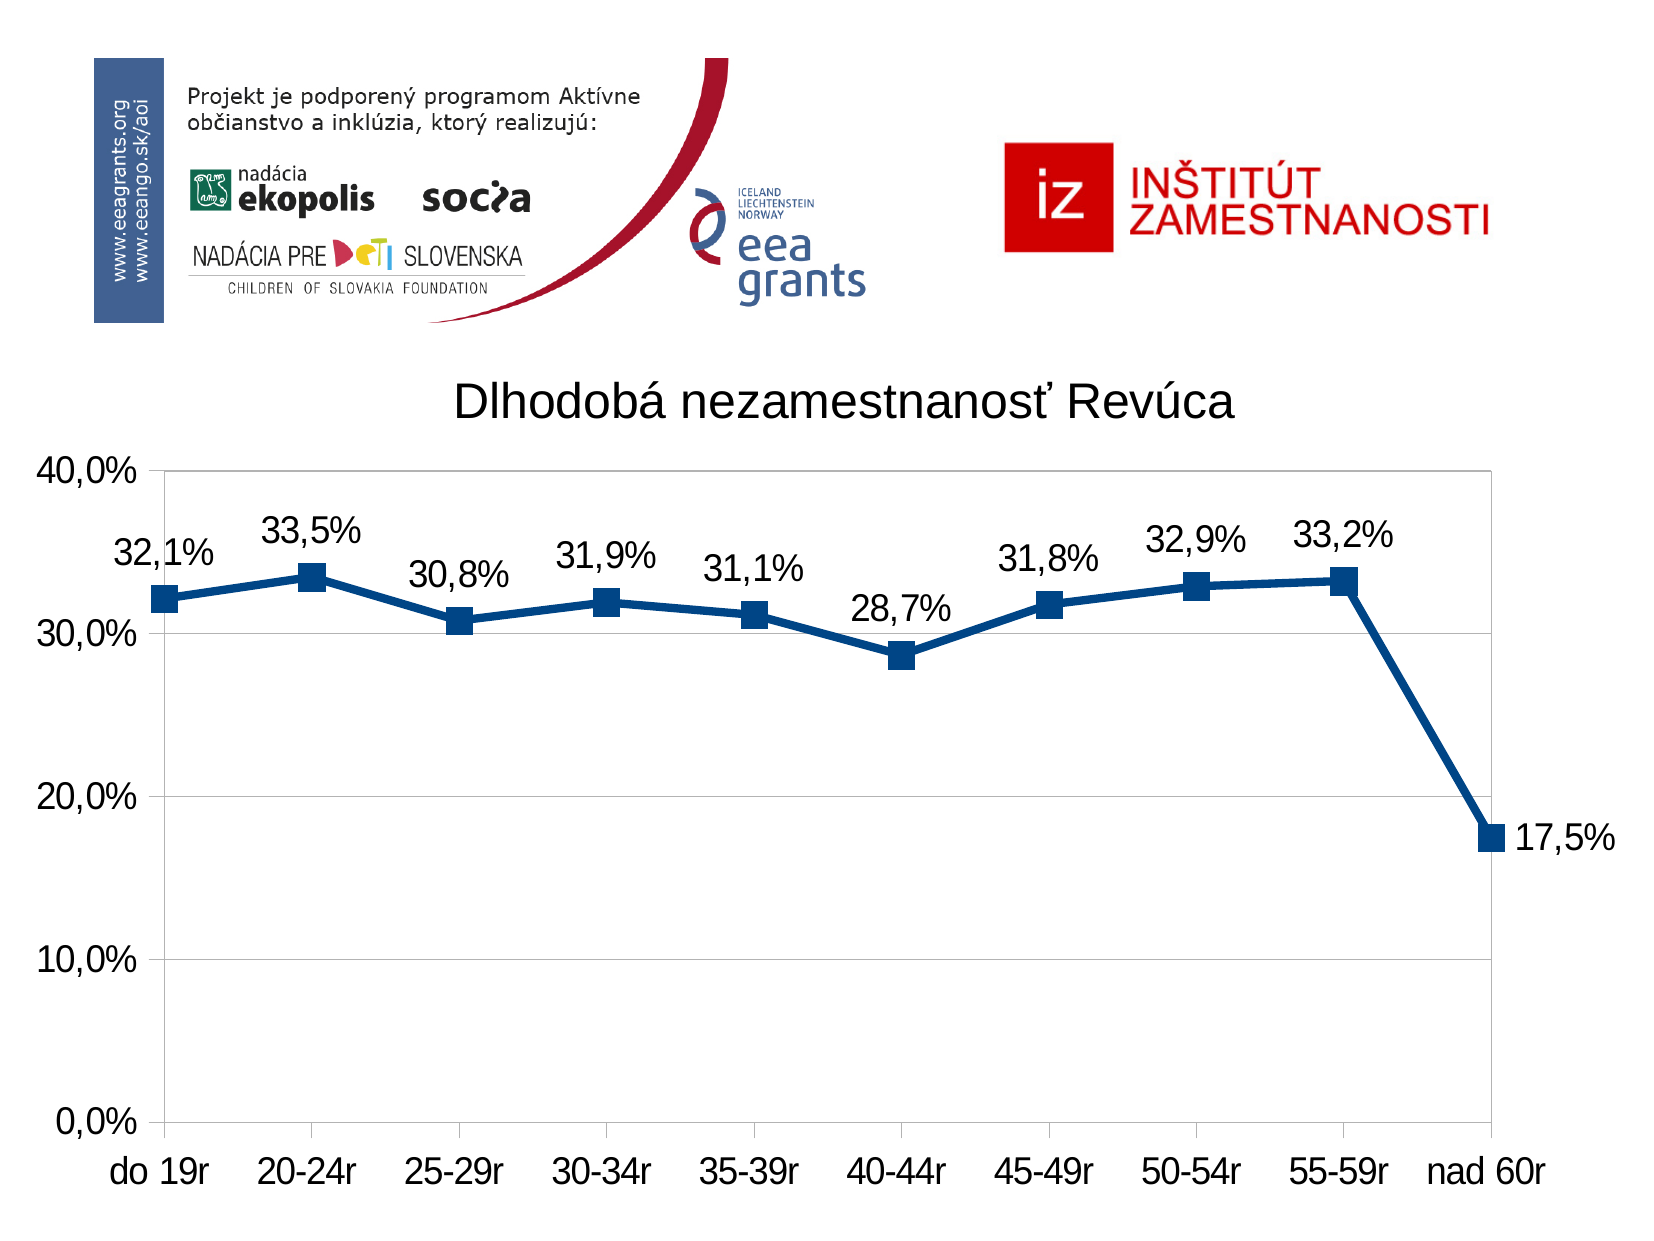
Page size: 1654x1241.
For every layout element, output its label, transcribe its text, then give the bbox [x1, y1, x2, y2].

picture [944, 47, 1548, 343]
picture [36, 448, 1618, 1193]
picture [94, 58, 887, 324]
text_box Dlhodobá nezamestnanosť Revúca [271, 366, 1418, 437]
